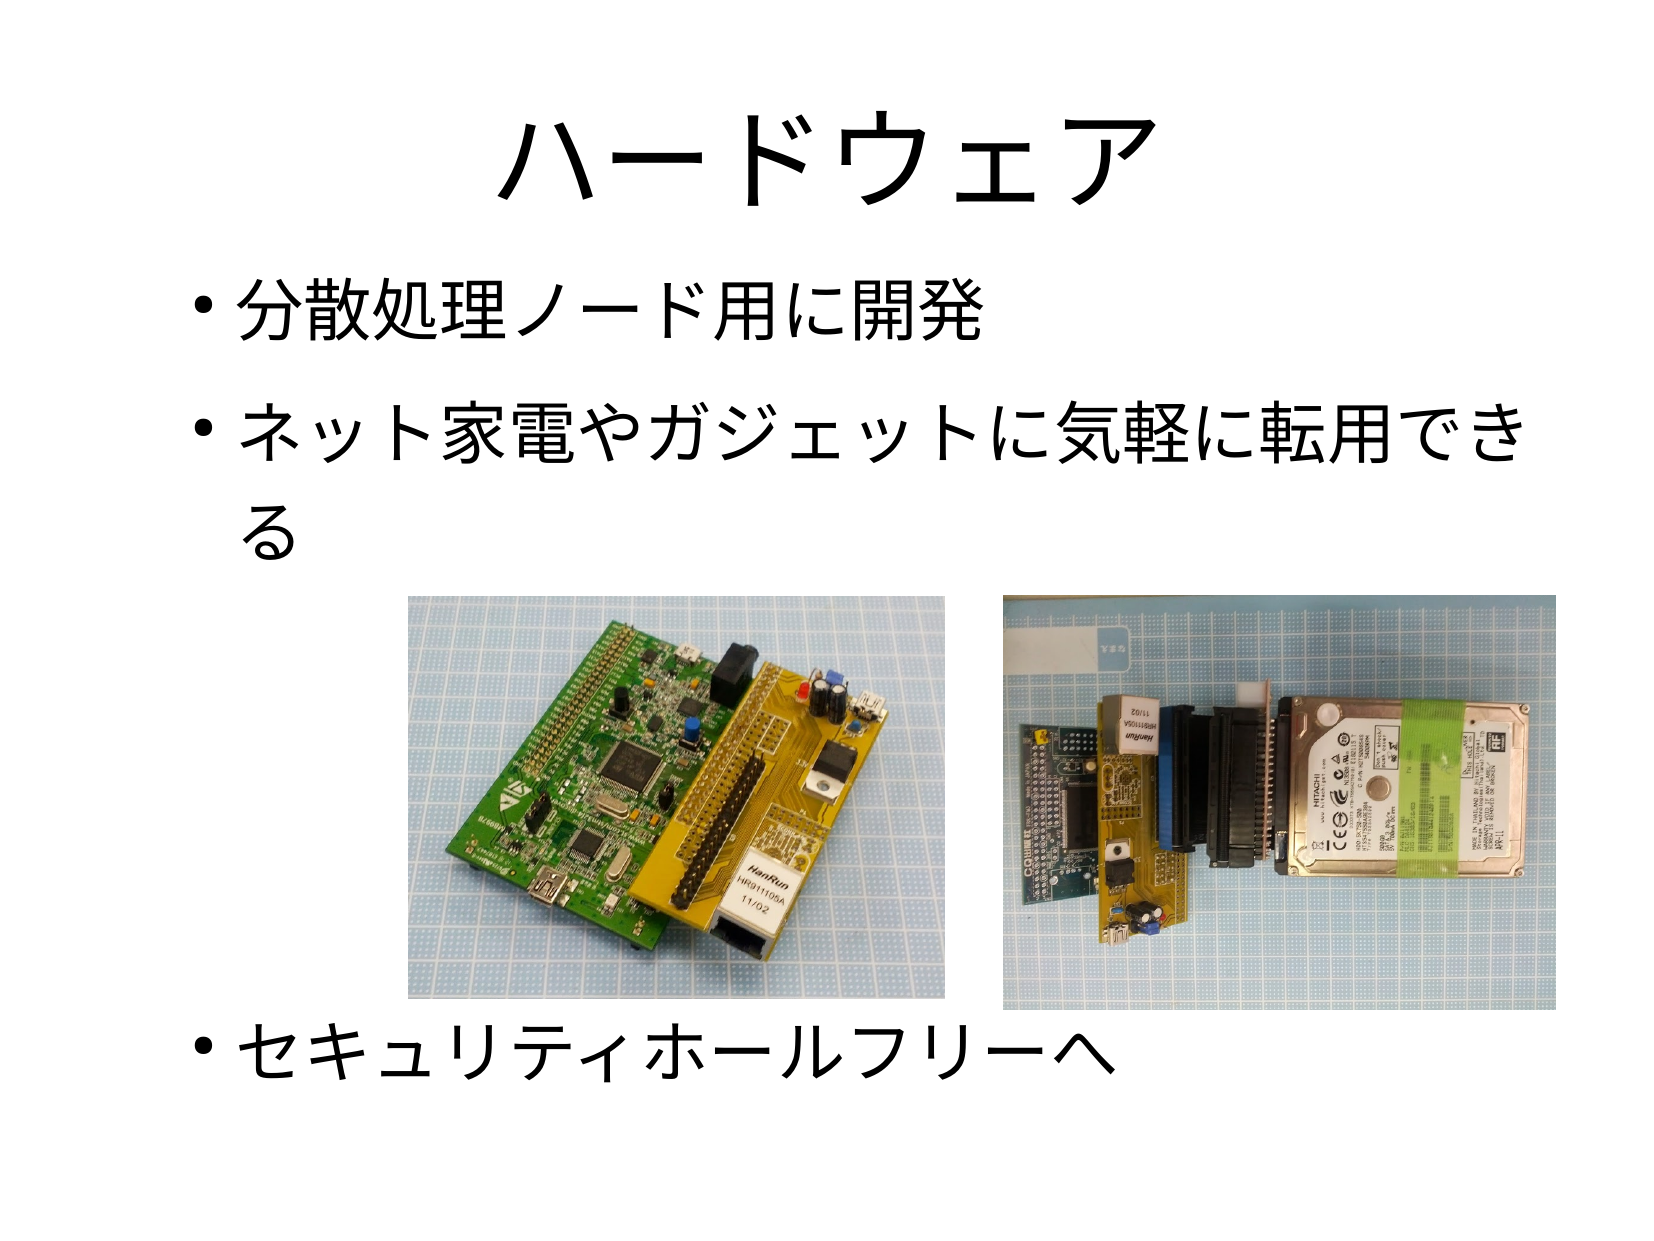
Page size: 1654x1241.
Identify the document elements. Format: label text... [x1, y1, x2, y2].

list 分散処理ノード用に開発 ネット家電やガジェットに気軽に転用できる セキュリティホールフリーへ [177, 256, 1571, 1104]
title ハードウェア [82, 49, 1571, 257]
